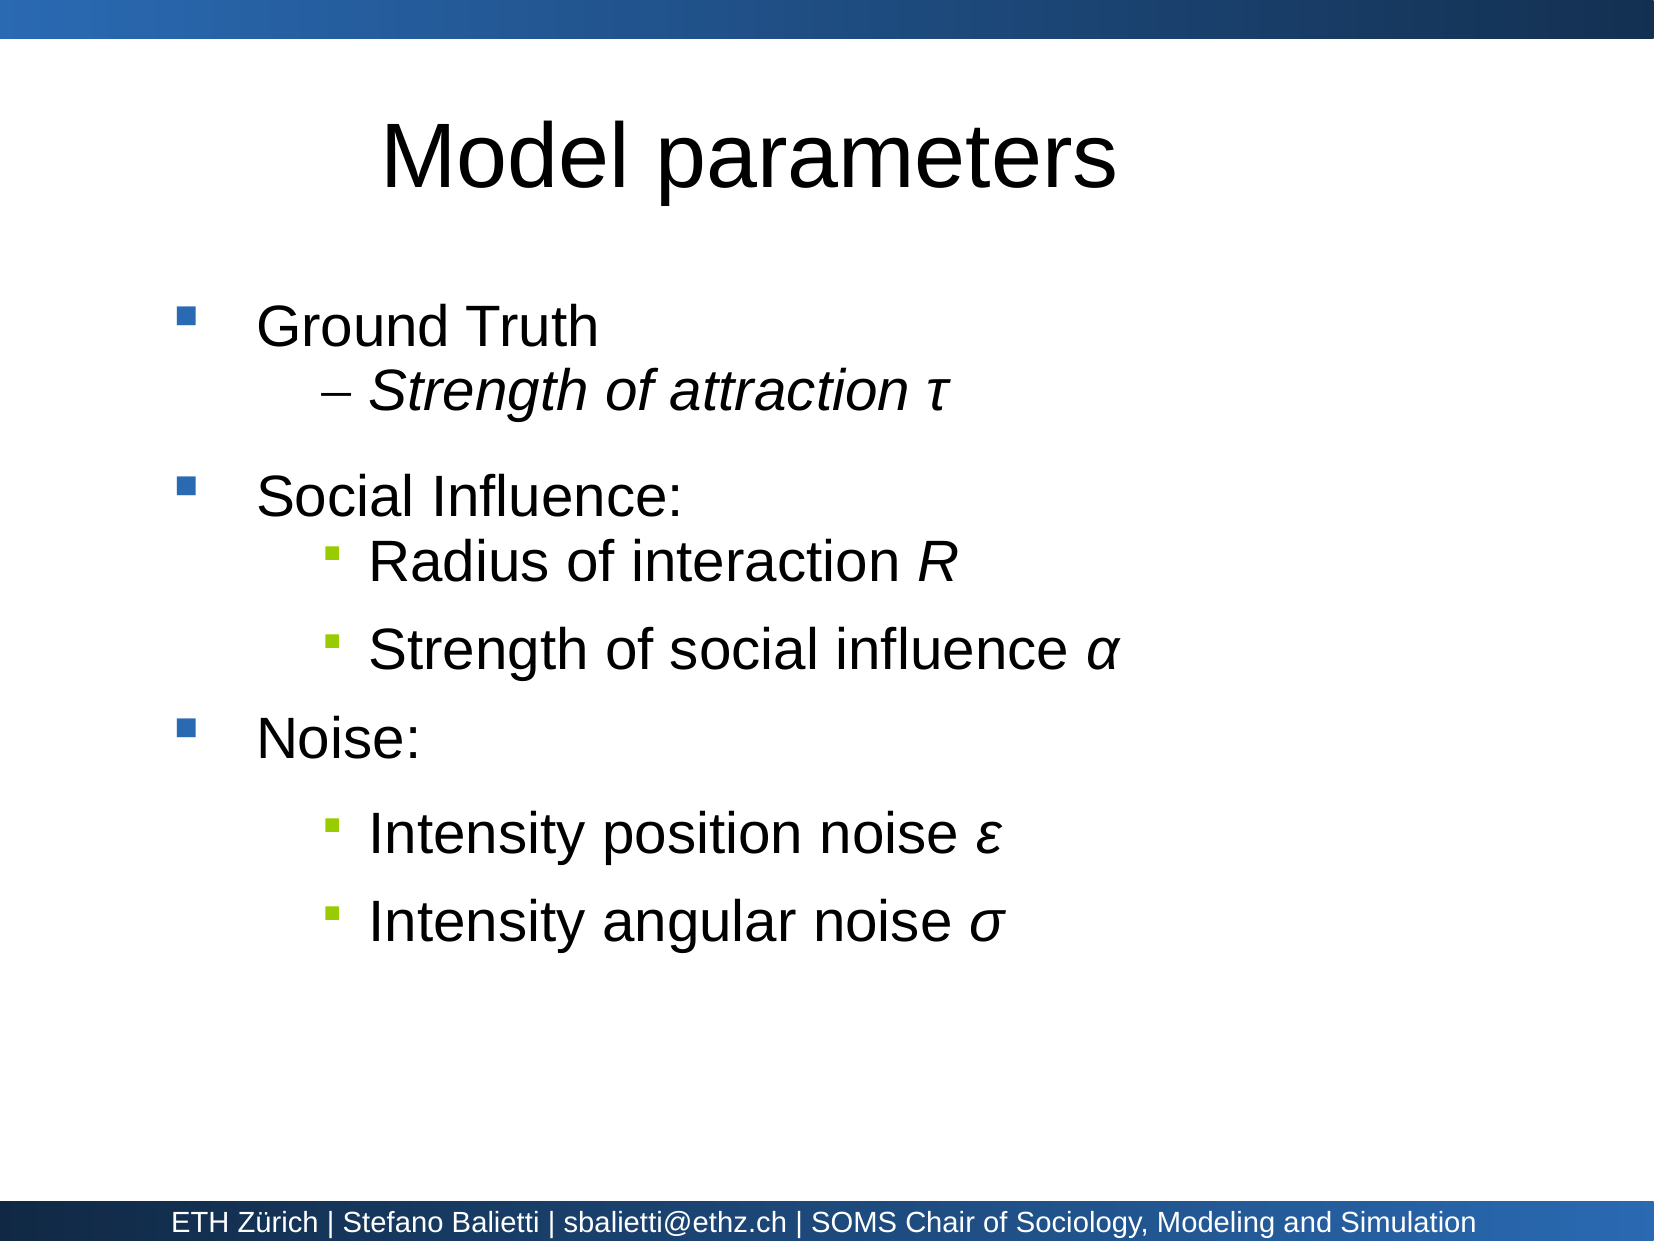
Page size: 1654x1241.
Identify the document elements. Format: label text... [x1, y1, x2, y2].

list Ground Truth Strength of attraction τ Social Influence: Radius of interaction R Strength of social influence α Noise: Intensity position noise ε Intensity angular noise σ [171, 293, 1569, 1017]
title Model parameters [0, 105, 1501, 208]
